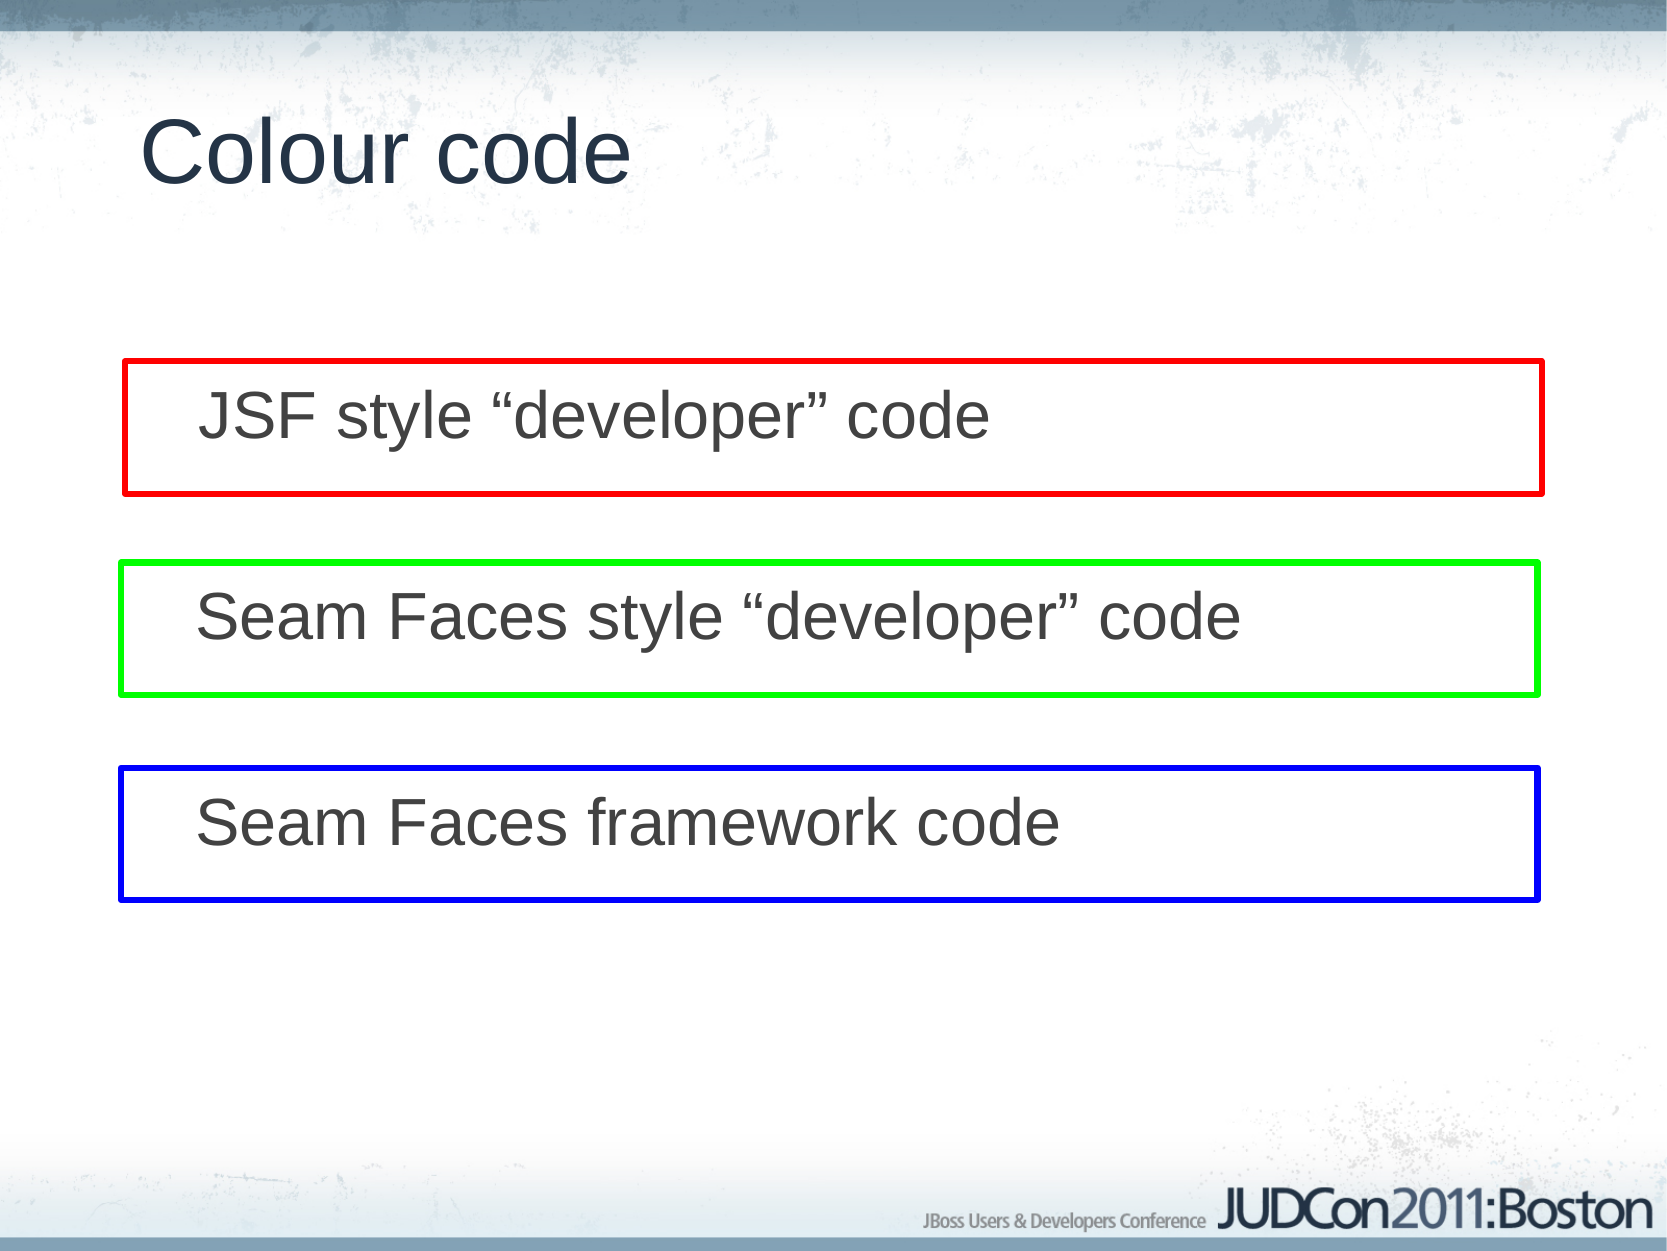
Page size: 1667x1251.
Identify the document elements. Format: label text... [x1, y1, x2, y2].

list Seam Faces style “developer” code [120, 562, 1538, 695]
list Seam Faces framework code [120, 767, 1538, 901]
list JSF style “developer” code [124, 361, 1542, 494]
picture [0, 0, 1667, 1251]
title Colour code [124, 84, 1542, 347]
